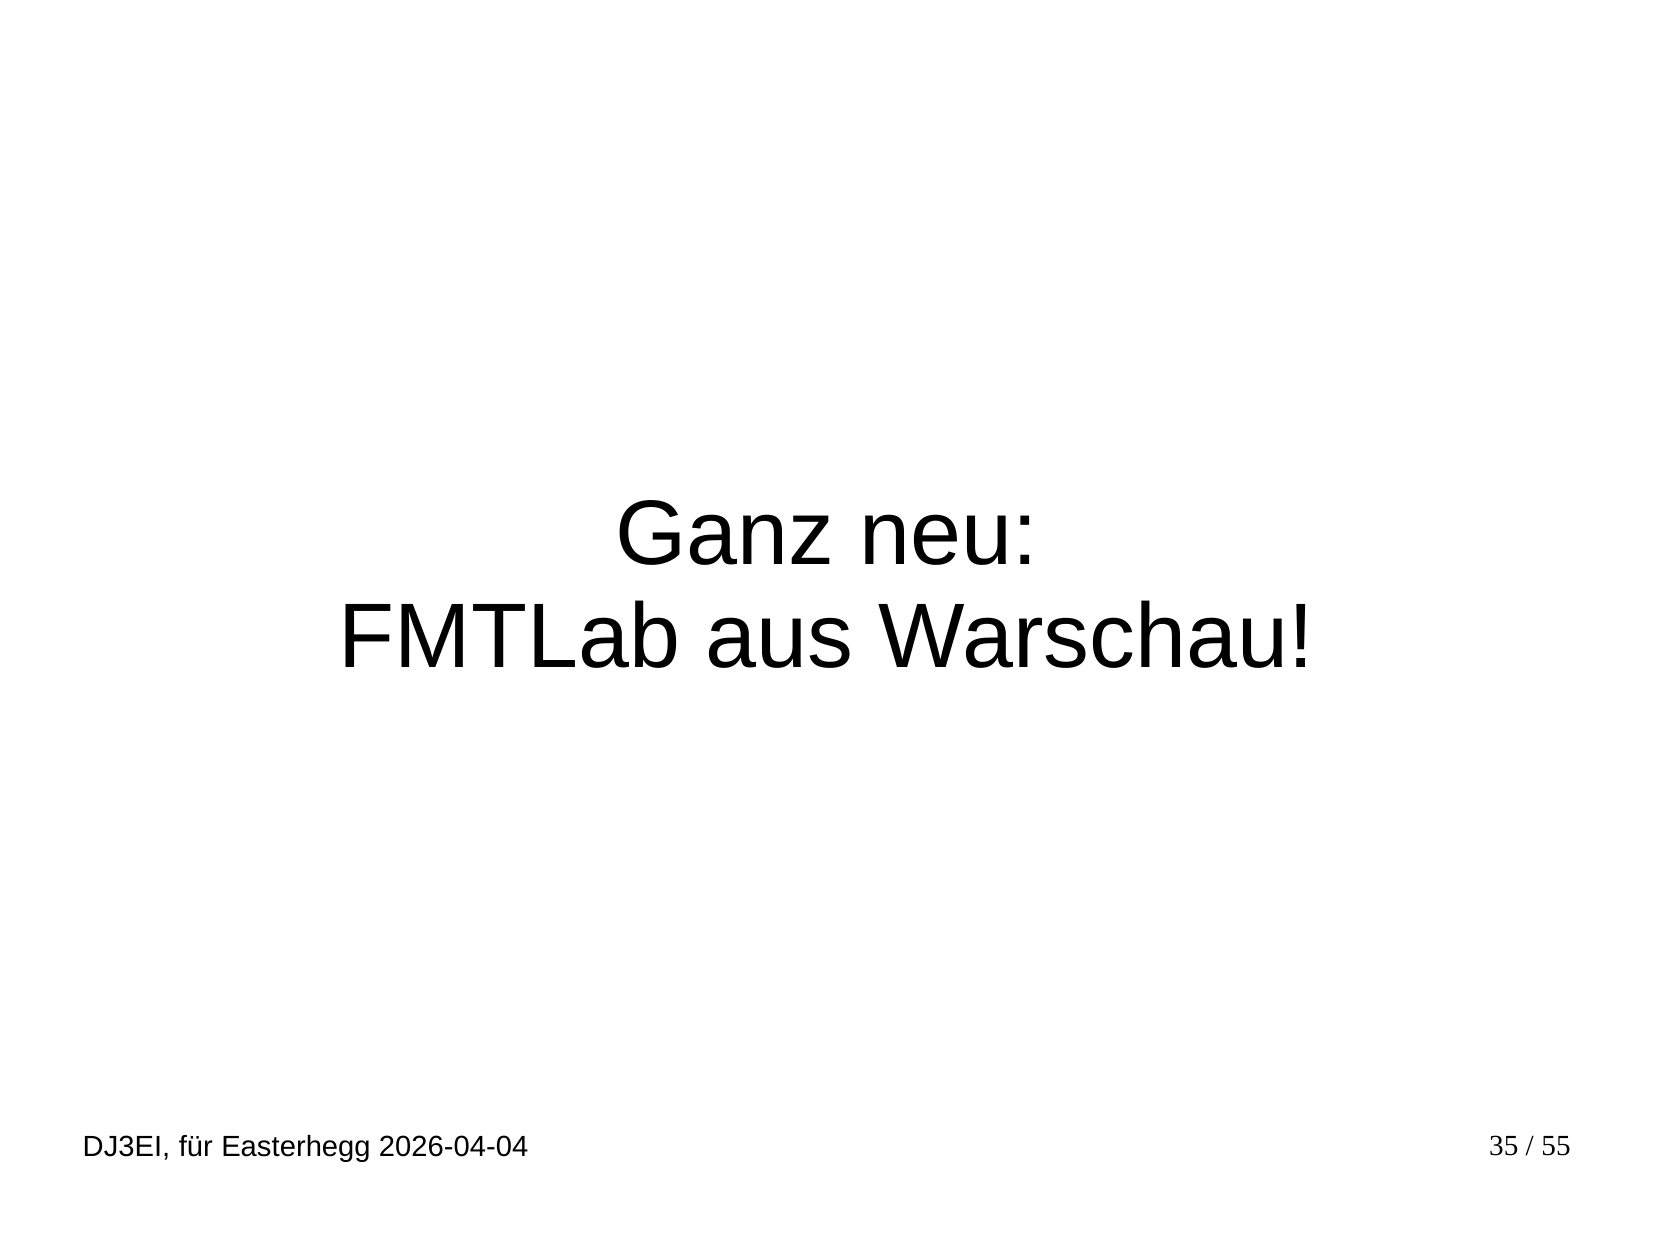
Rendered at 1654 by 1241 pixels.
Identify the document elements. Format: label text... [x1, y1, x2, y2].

title Ganz neu: FMTLab aus Warschau! [82, 480, 1571, 688]
